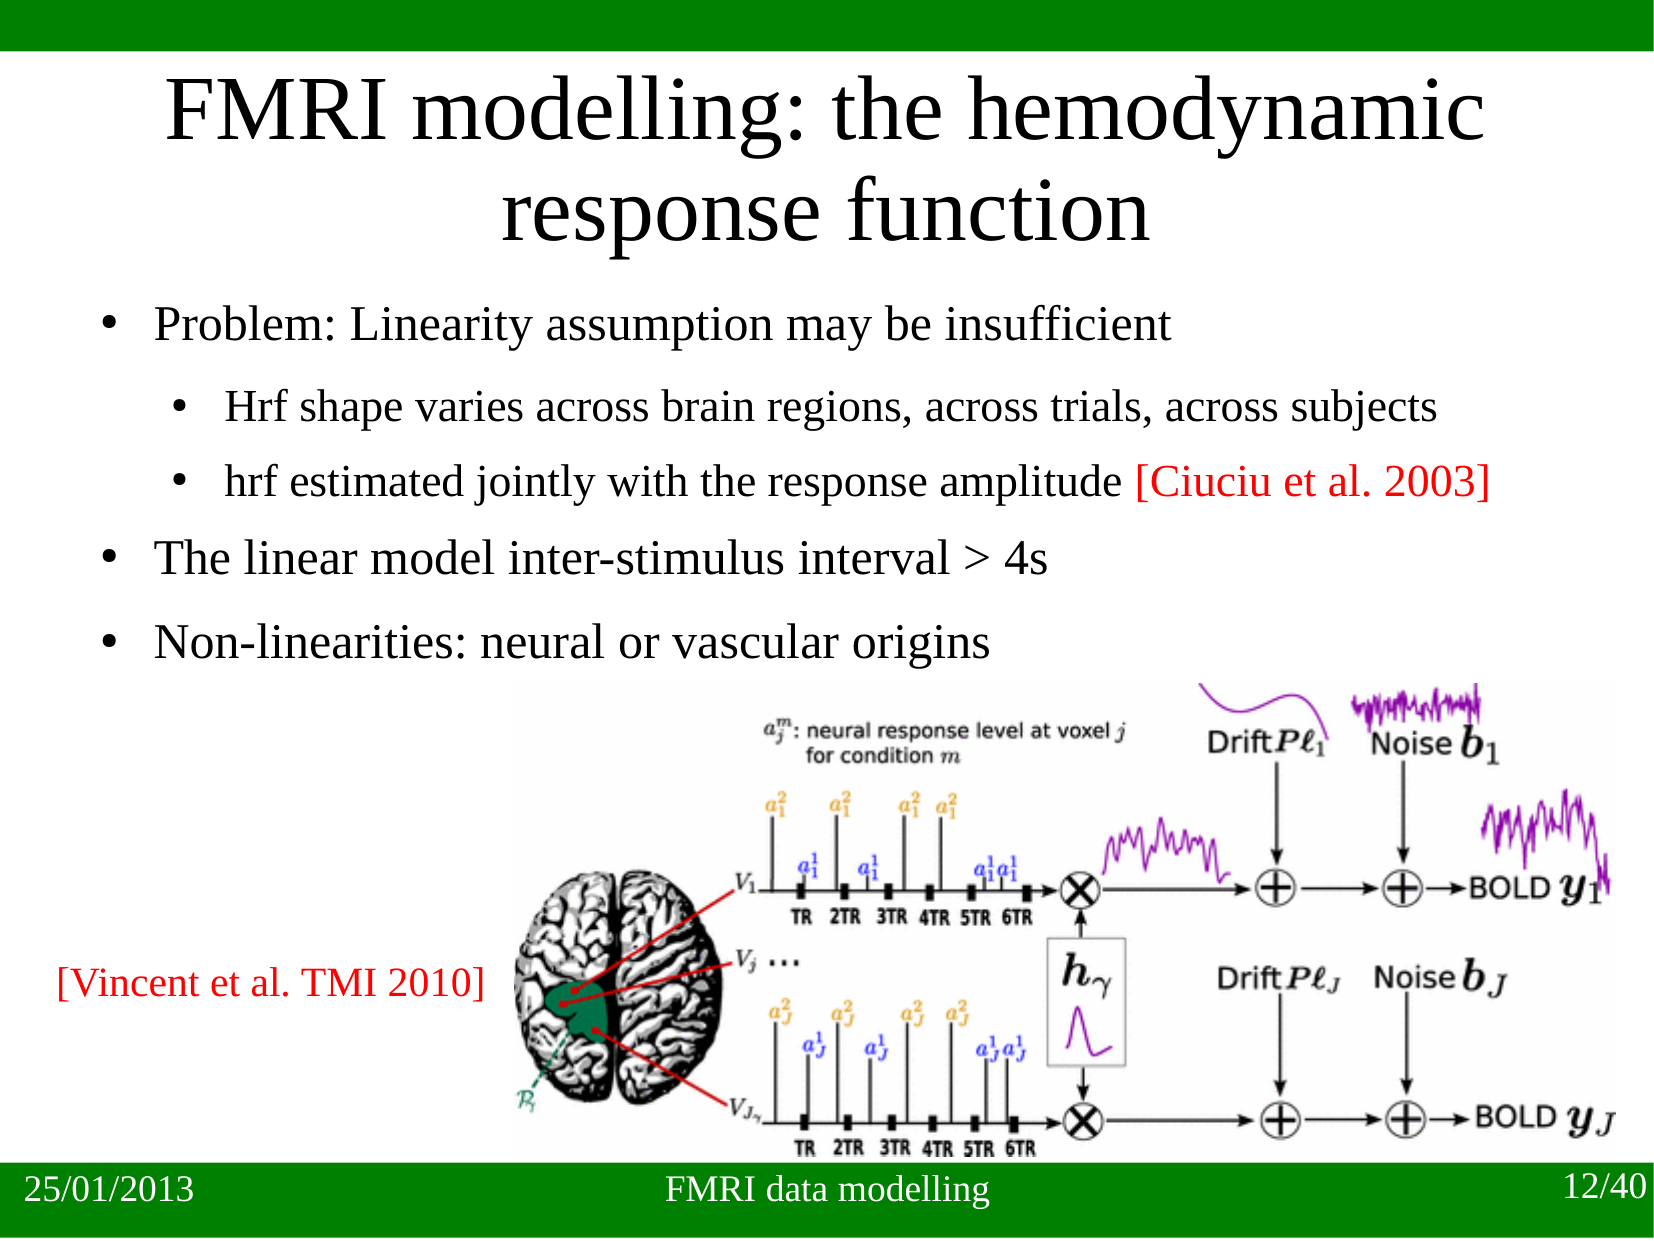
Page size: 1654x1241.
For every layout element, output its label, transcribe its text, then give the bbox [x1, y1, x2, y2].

picture [514, 683, 1616, 1157]
text_box [Vincent et al. TMI 2010] [41, 951, 501, 1013]
title FMRI modelling: the hemodynamic response function [82, 57, 1571, 261]
list Problem: Linearity assumption may be insufficient Hrf shape varies across brain regions, across trials, across subjects hrf estimated jointly with the response amplitude [Ciuciu et al. 2003] The linear model inter-stimulus interval > 4s Non-linearities: neural or vascular origins [82, 296, 1571, 1115]
